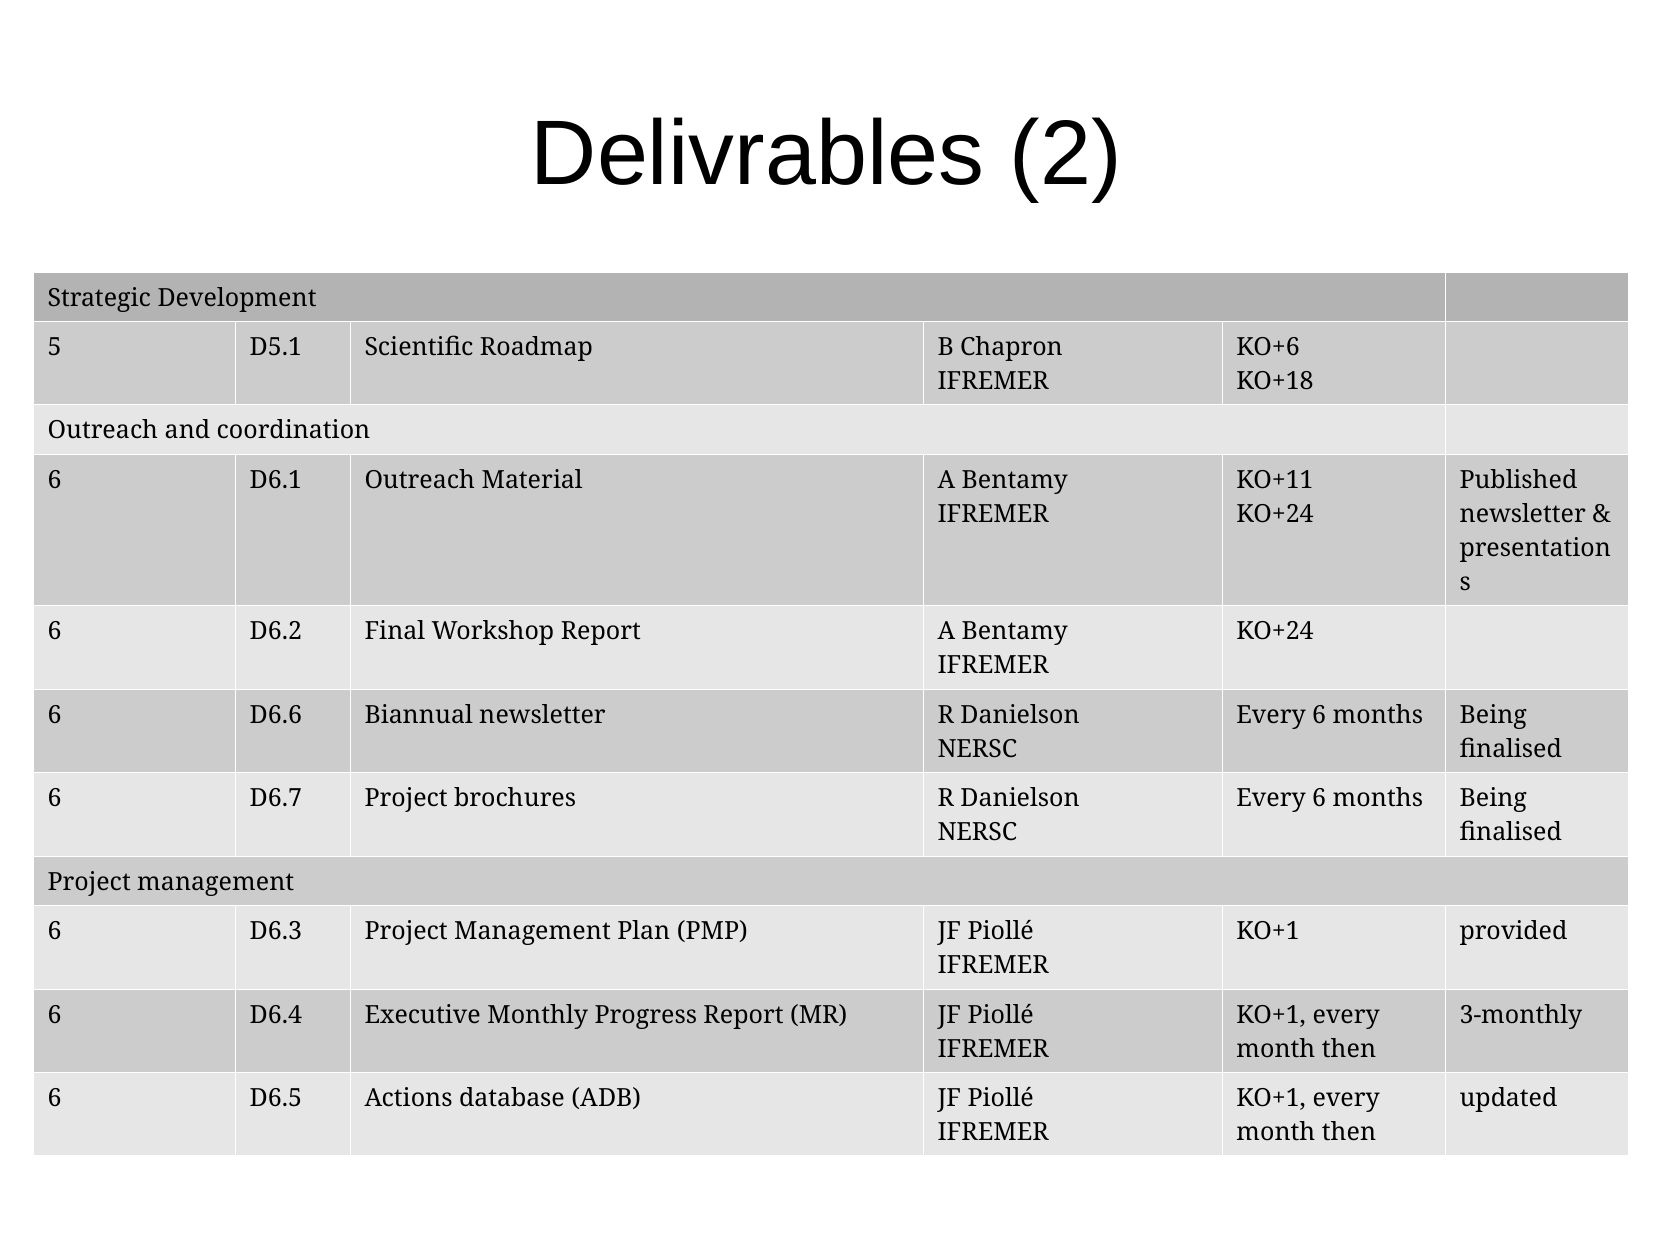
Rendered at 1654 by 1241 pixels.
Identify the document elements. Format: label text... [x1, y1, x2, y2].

table_cell updated [1446, 1073, 1628, 1155]
table_cell D6.7 [236, 773, 350, 856]
table_cell JF Piollé IFREMER [924, 1073, 1222, 1155]
table_cell R Danielson NERSC [924, 690, 1222, 772]
table_cell Being finalised [1446, 773, 1628, 856]
table_cell 6 [34, 606, 235, 689]
table_cell KO+24 [1223, 606, 1445, 689]
table_cell A Bentamy IFREMER [924, 455, 1222, 605]
table_cell D6.4 [236, 990, 350, 1072]
table_cell D6.5 [236, 1073, 350, 1155]
table_cell JF Piollé IFREMER [924, 906, 1222, 989]
table_cell D6.2 [236, 606, 350, 689]
table_cell 3-monthly [1446, 990, 1628, 1072]
table_cell KO+1 [1223, 906, 1445, 989]
table_cell Final Workshop Report [351, 606, 923, 689]
table_cell provided [1446, 906, 1628, 989]
table_cell R Danielson NERSC [924, 773, 1222, 856]
table_cell Outreach and coordination [34, 405, 1445, 454]
table_cell 6 [34, 773, 235, 856]
table_cell Actions database (ADB) [351, 1073, 923, 1155]
table_cell Being finalised [1446, 690, 1628, 772]
title Delivrables (2) [82, 49, 1571, 257]
table_cell Every 6 months [1223, 690, 1445, 772]
table_cell Project Management Plan (PMP) [351, 906, 923, 989]
table_cell Outreach Material [351, 455, 923, 605]
table_cell D5.1 [236, 322, 350, 404]
table_cell D6.1 [236, 455, 350, 605]
table_cell D6.3 [236, 906, 350, 989]
table_cell 6 [34, 906, 235, 989]
table_header [1446, 273, 1628, 321]
table_cell Executive Monthly Progress Report (MR) [351, 990, 923, 1072]
table_header Strategic Development [34, 273, 1445, 321]
table_cell Published newsletter & presentations [1446, 455, 1628, 605]
table_cell [1446, 322, 1628, 404]
table_cell 5 [34, 322, 235, 404]
table_cell Every 6 months [1223, 773, 1445, 856]
table_cell KO+1, every month then [1223, 990, 1445, 1072]
table_cell 6 [34, 1073, 235, 1155]
table_cell B Chapron IFREMER [924, 322, 1222, 404]
table_cell 6 [34, 990, 235, 1072]
table_cell Project brochures [351, 773, 923, 856]
table_cell KO+11 KO+24 [1223, 455, 1445, 605]
table_cell KO+6 KO+18 [1223, 322, 1445, 404]
table_cell D6.6 [236, 690, 350, 772]
table_cell 6 [34, 690, 235, 772]
table_cell 6 [34, 455, 235, 605]
table_cell Project management [34, 857, 1628, 905]
table_cell A Bentamy IFREMER [924, 606, 1222, 689]
table_cell Biannual newsletter [351, 690, 923, 772]
table_cell [1446, 405, 1628, 454]
table_cell KO+1, every month then [1223, 1073, 1445, 1155]
table_cell [1446, 606, 1628, 689]
table_cell JF Piollé IFREMER [924, 990, 1222, 1072]
table_cell Scientific Roadmap [351, 322, 923, 404]
